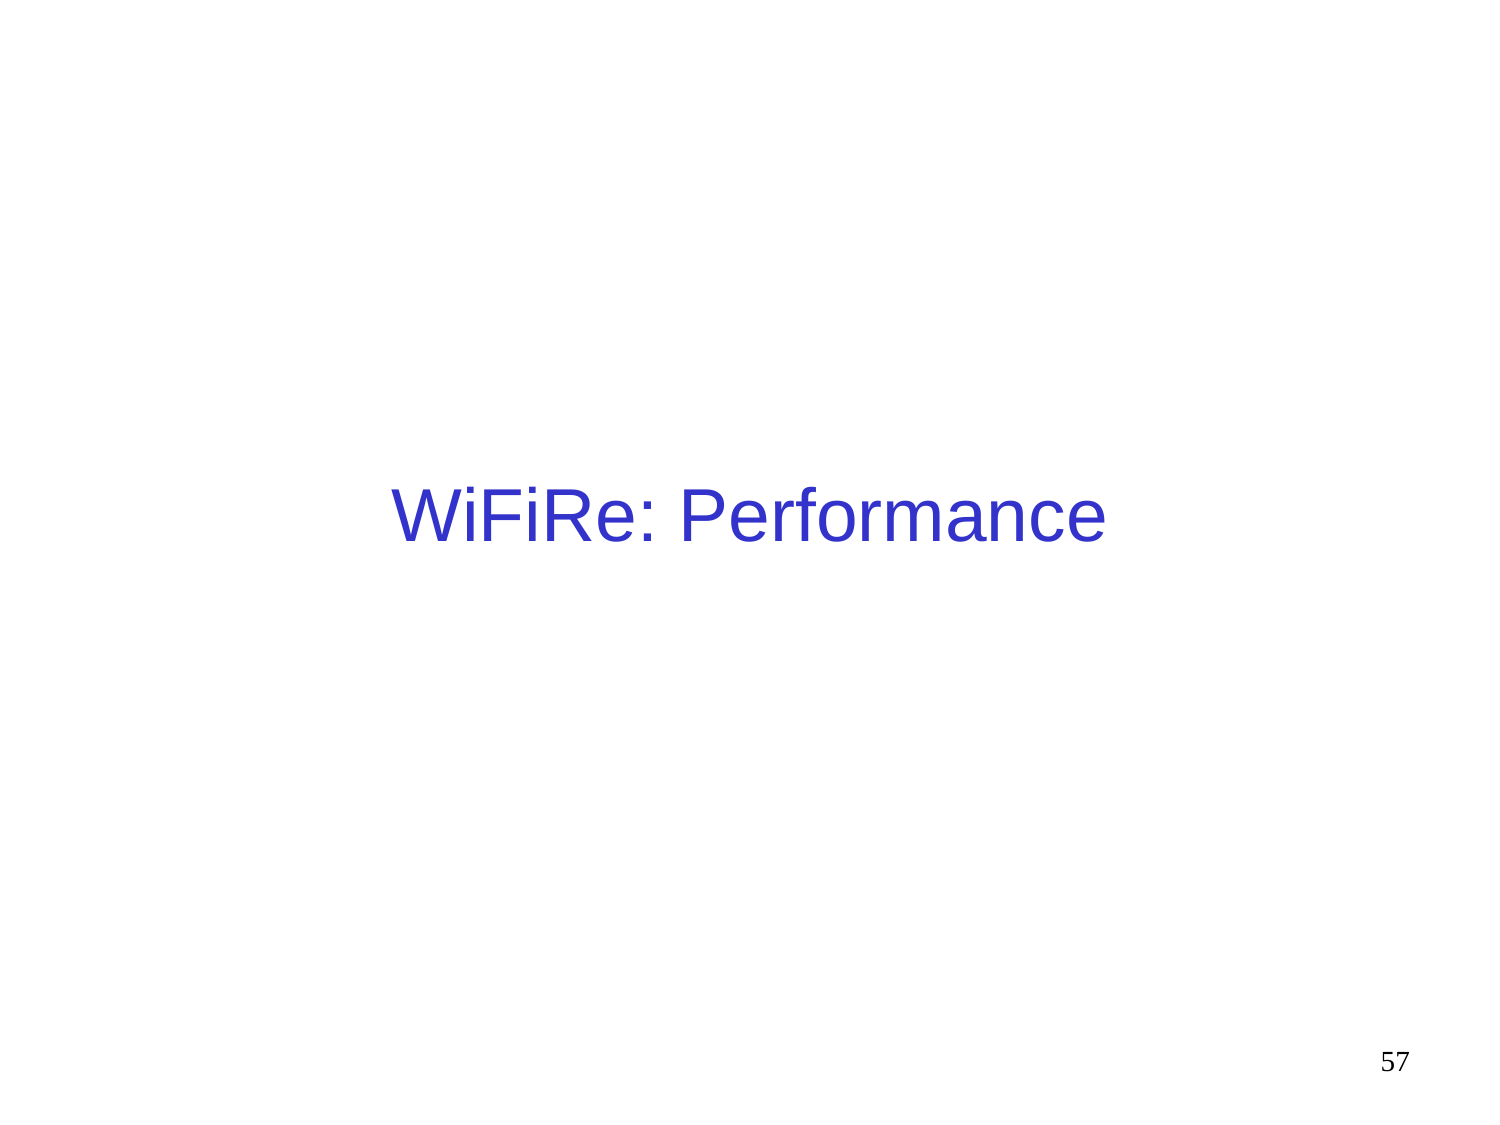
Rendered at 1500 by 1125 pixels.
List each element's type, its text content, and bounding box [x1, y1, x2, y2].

title WiFiRe: Performance [37, 440, 1463, 591]
